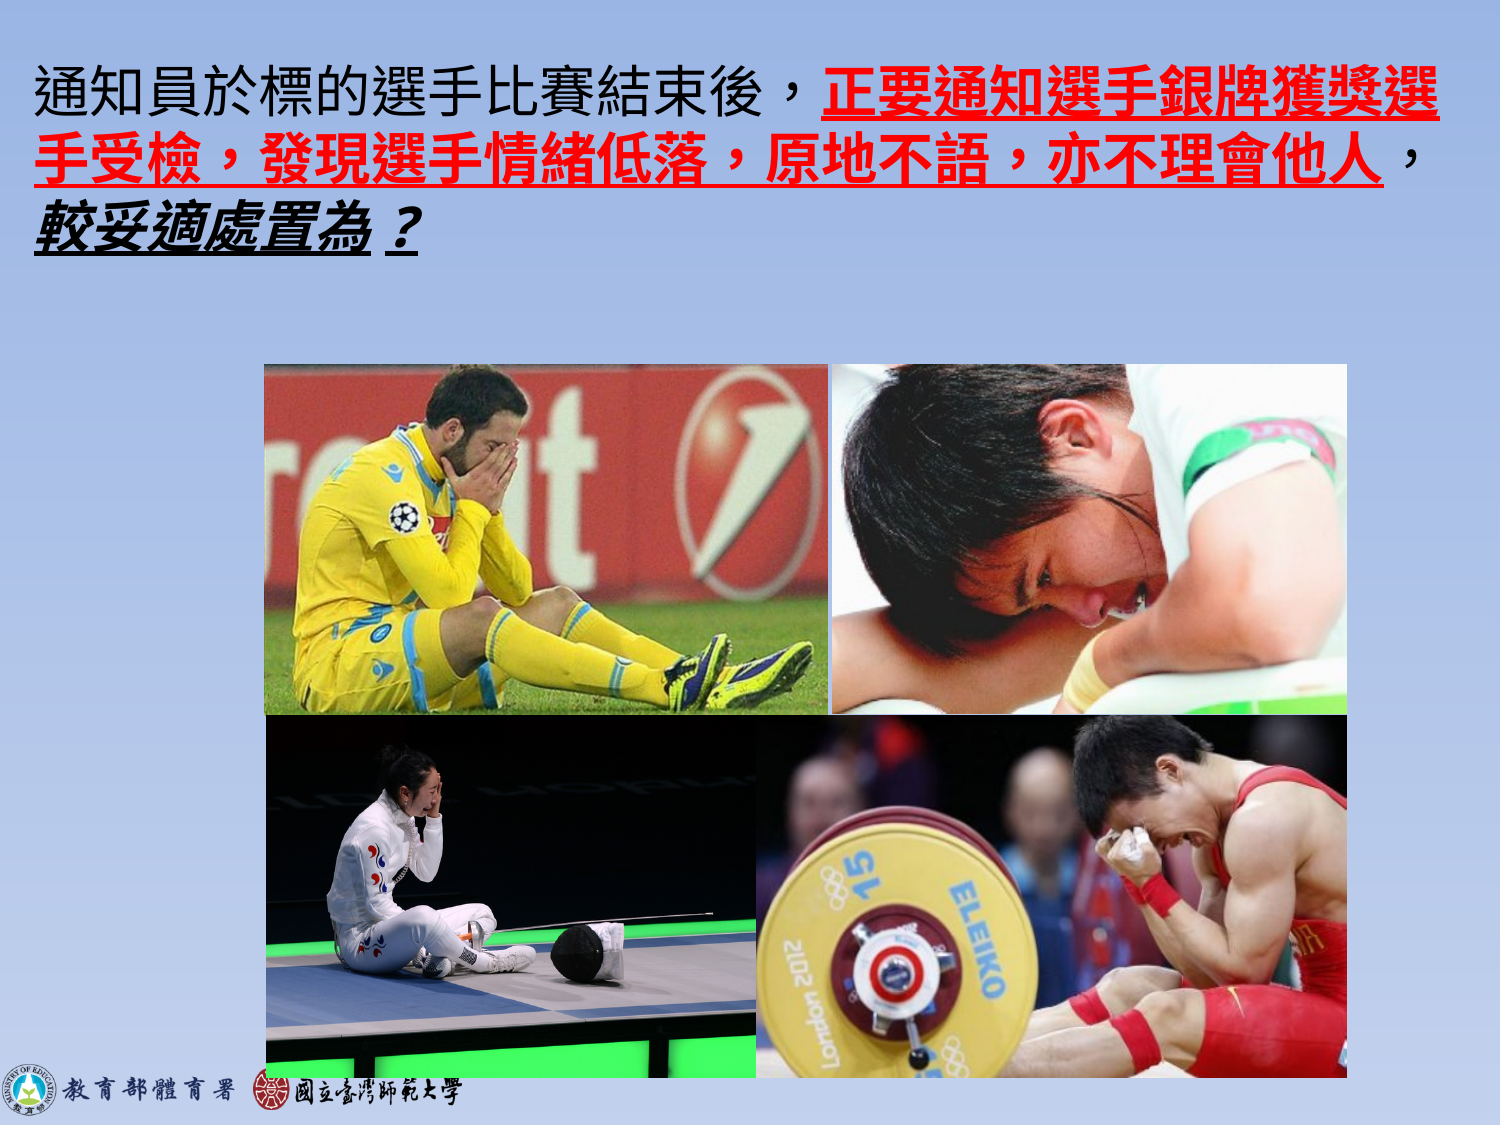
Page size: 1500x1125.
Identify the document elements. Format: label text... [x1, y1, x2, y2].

picture [832, 364, 1347, 714]
text_box 通知員於標的選手比賽結束後，正要通知選手銀牌獲獎選手受檢，發現選手情緒低落，原地不語，亦不理會他人，較妥適處置為? [18, 48, 1483, 291]
picture [264, 364, 1347, 1078]
